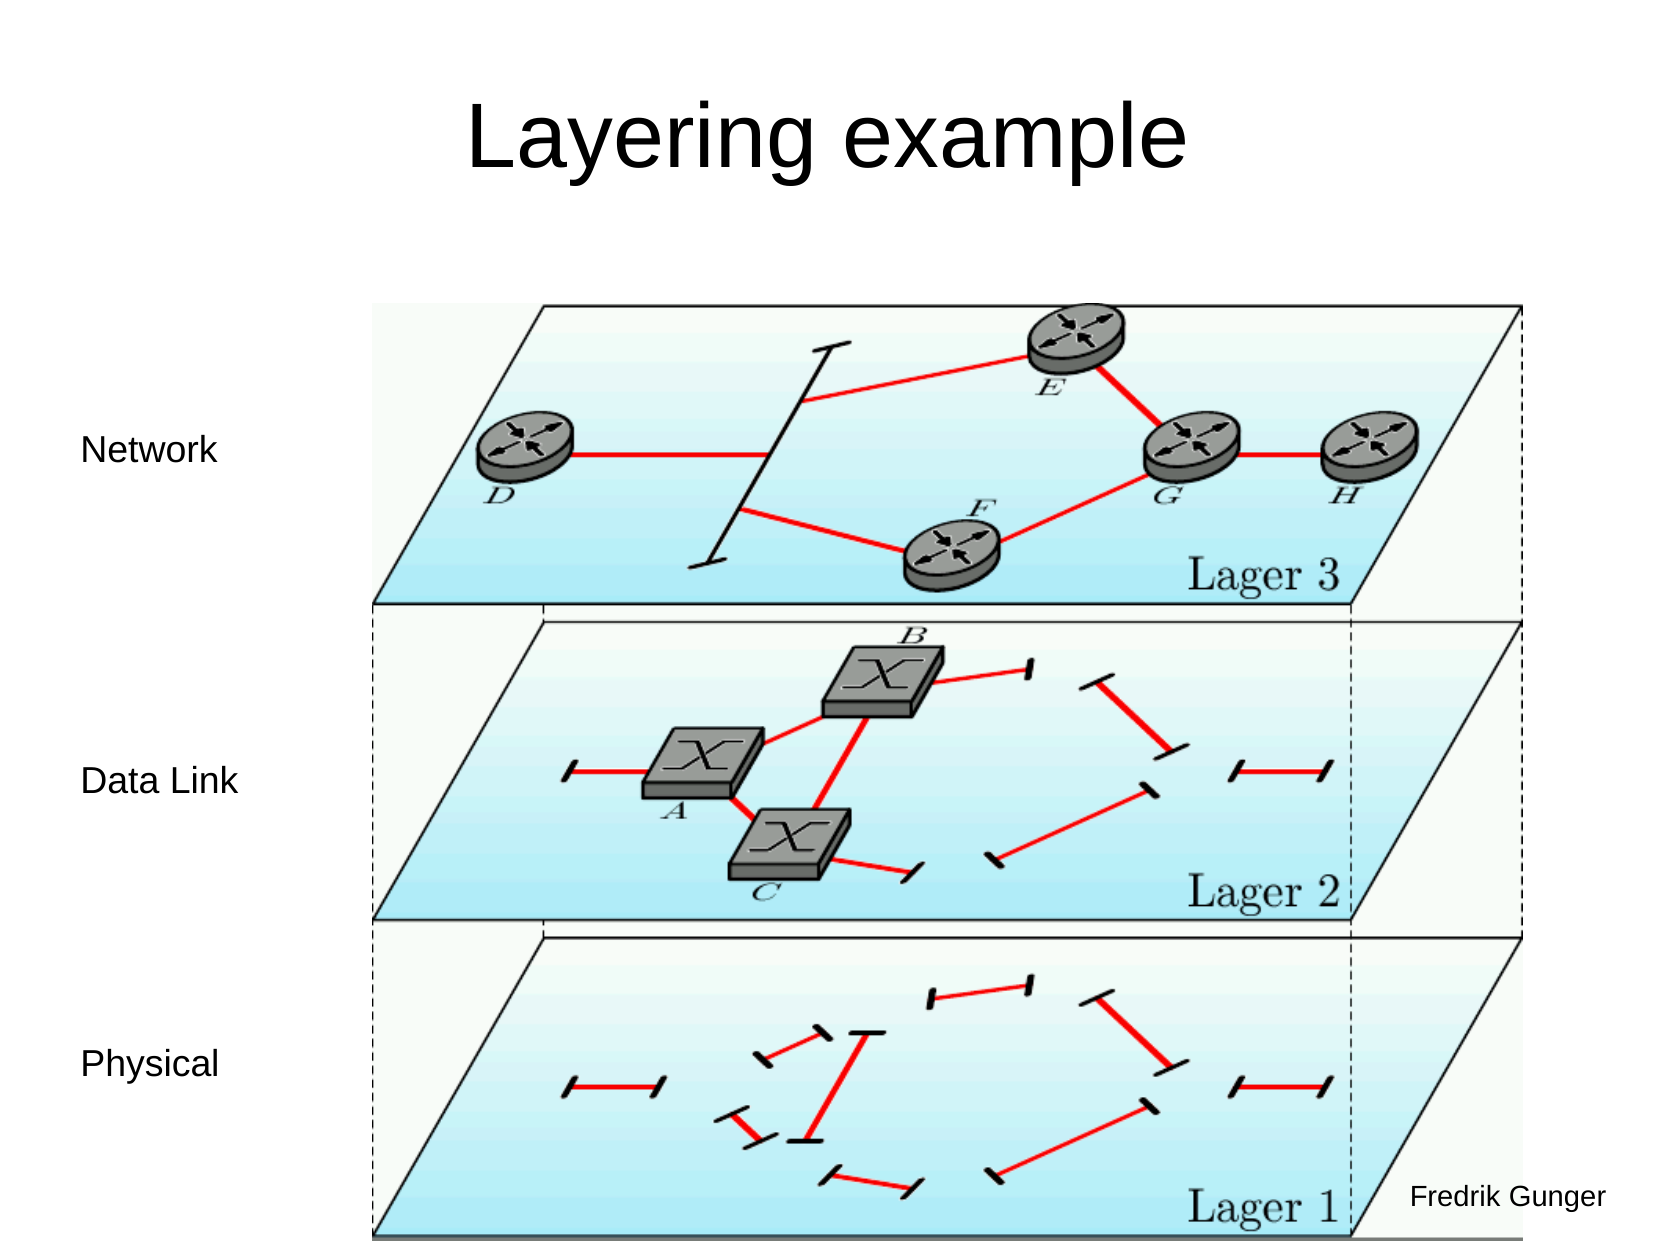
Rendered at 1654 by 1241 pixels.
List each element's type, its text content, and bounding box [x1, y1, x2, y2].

text_box Fredrik Gunger [1395, 1172, 1654, 1241]
picture [372, 303, 1523, 1241]
text_box Network [65, 421, 375, 483]
text_box Physical [65, 1035, 375, 1097]
text_box Data Link [65, 751, 375, 814]
title Layering example [121, 32, 1534, 240]
